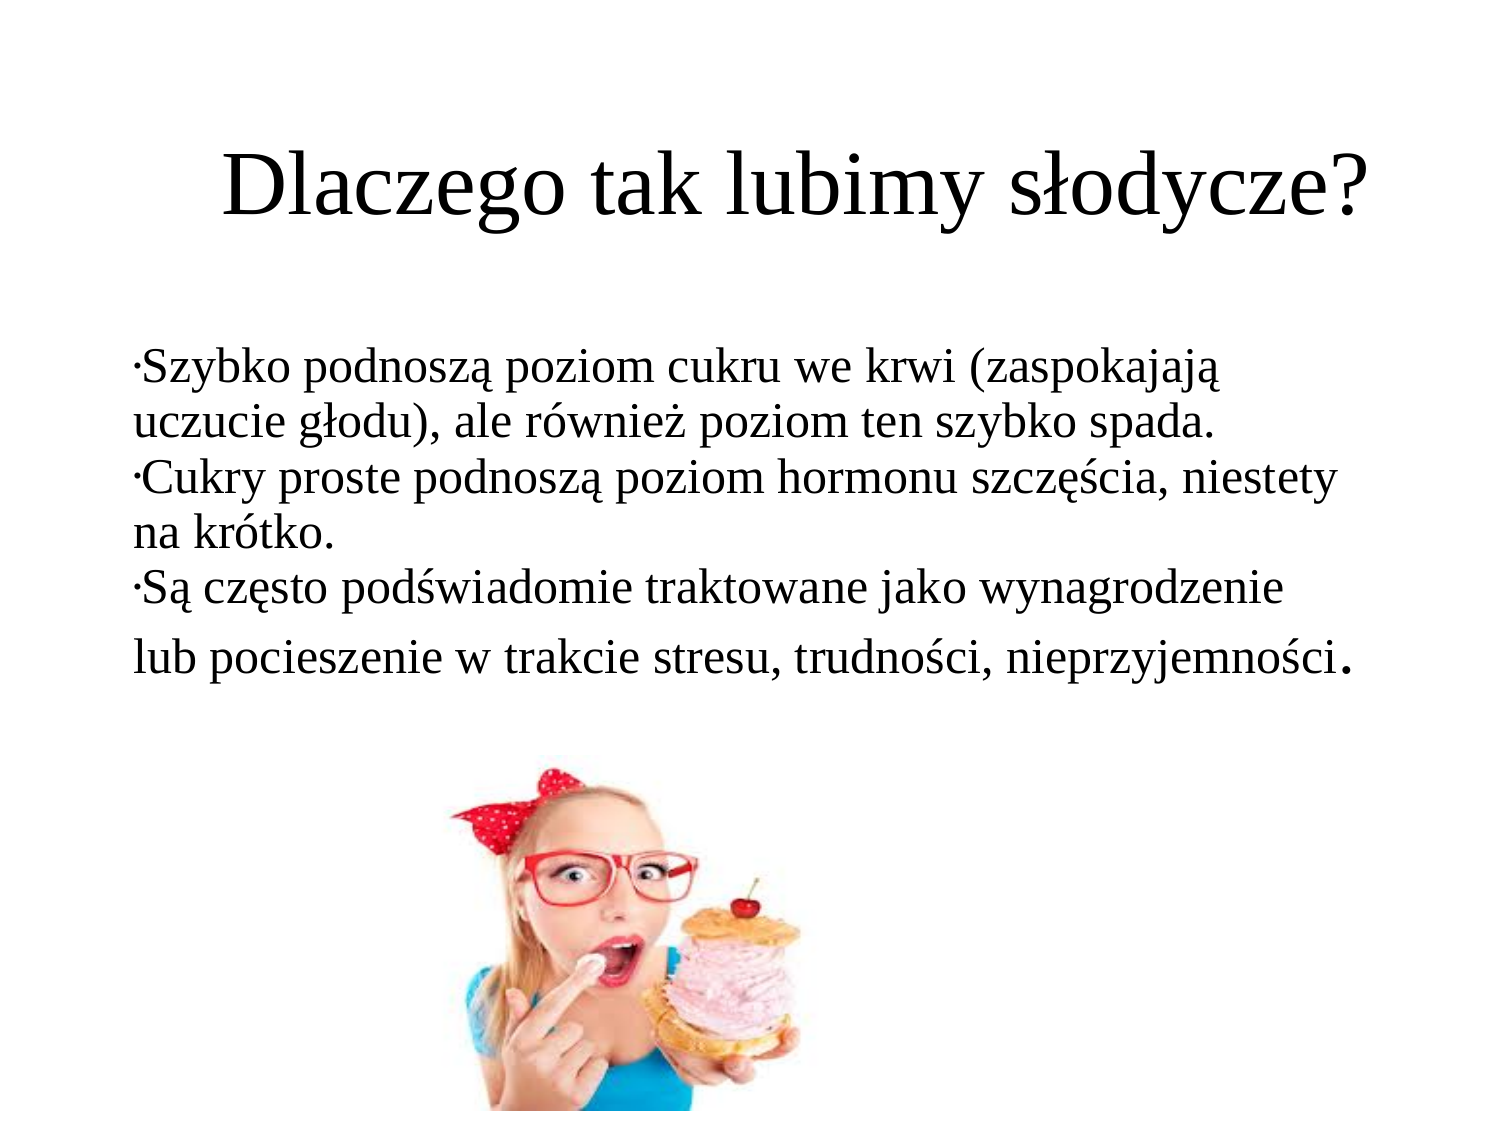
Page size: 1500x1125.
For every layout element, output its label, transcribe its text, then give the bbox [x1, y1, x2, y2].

text_box Dlaczego tak lubimy słodycze? [159, 90, 1435, 278]
picture [413, 755, 857, 1111]
text_box Szybko podnoszą poziom cukru we krwi (zaspokajają uczucie głodu), ale również poziom ten szybko spada. Cukry proste podnoszą poziom hormonu szczęścia, niestety na krótko. Są często podświadomie traktowane jako wynagrodzenie lub pocieszenie w trakcie stresu, trudności, nieprzyjemności. [118, 330, 1394, 1006]
